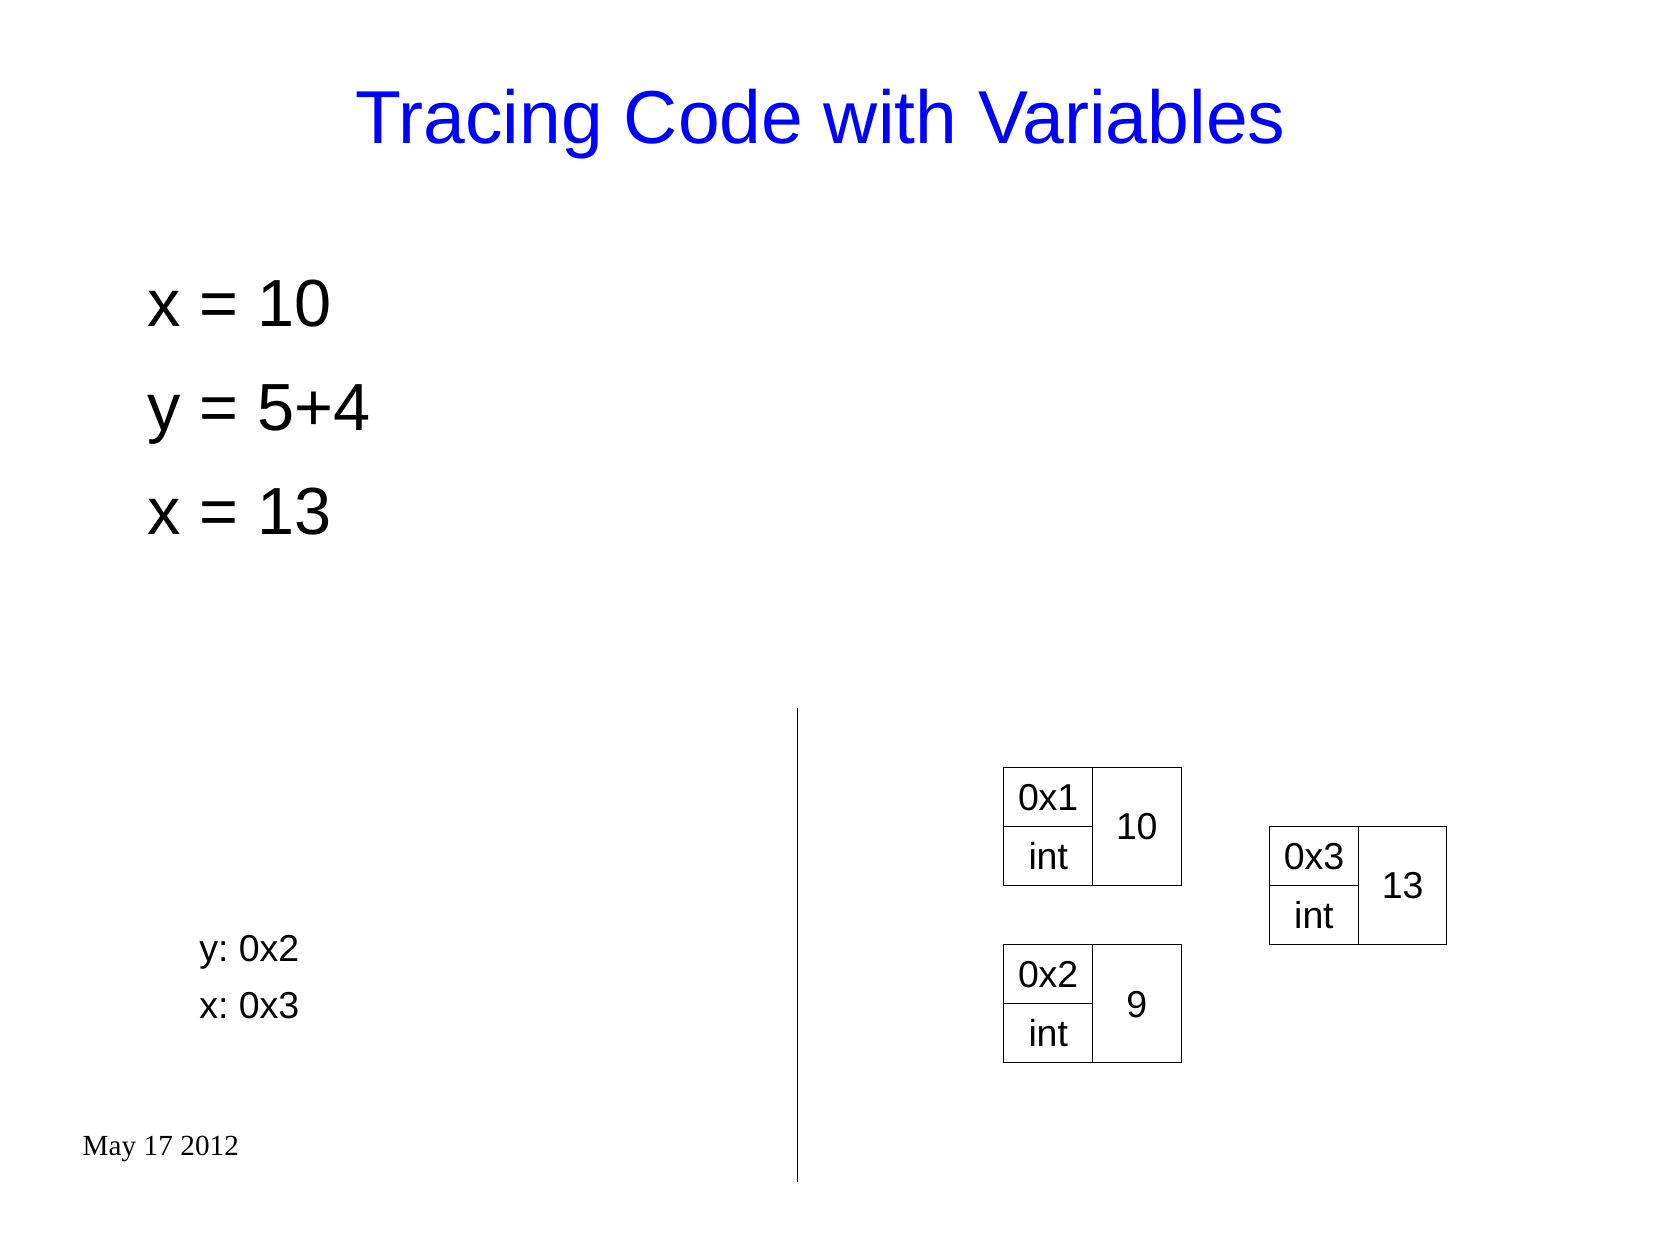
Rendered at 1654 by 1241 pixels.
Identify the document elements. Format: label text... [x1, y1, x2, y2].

text_box int [1003, 827, 1092, 886]
text_box y: 0x2 [184, 919, 325, 977]
text_box int [1003, 1004, 1092, 1063]
text_box x: 0x3 [184, 977, 325, 1034]
title Tracing Code with Variables [76, 58, 1565, 178]
text_box 10 [1092, 767, 1182, 886]
list x = 10 y = 5+4 x = 13 [76, 265, 1565, 657]
text_box 13 [1358, 826, 1447, 945]
text_box int [1269, 886, 1358, 945]
text_box 0x2 [1003, 944, 1092, 1004]
text_box 9 [1092, 944, 1182, 1063]
text_box 0x3 [1269, 826, 1358, 886]
text_box 0x1 [1003, 767, 1092, 827]
